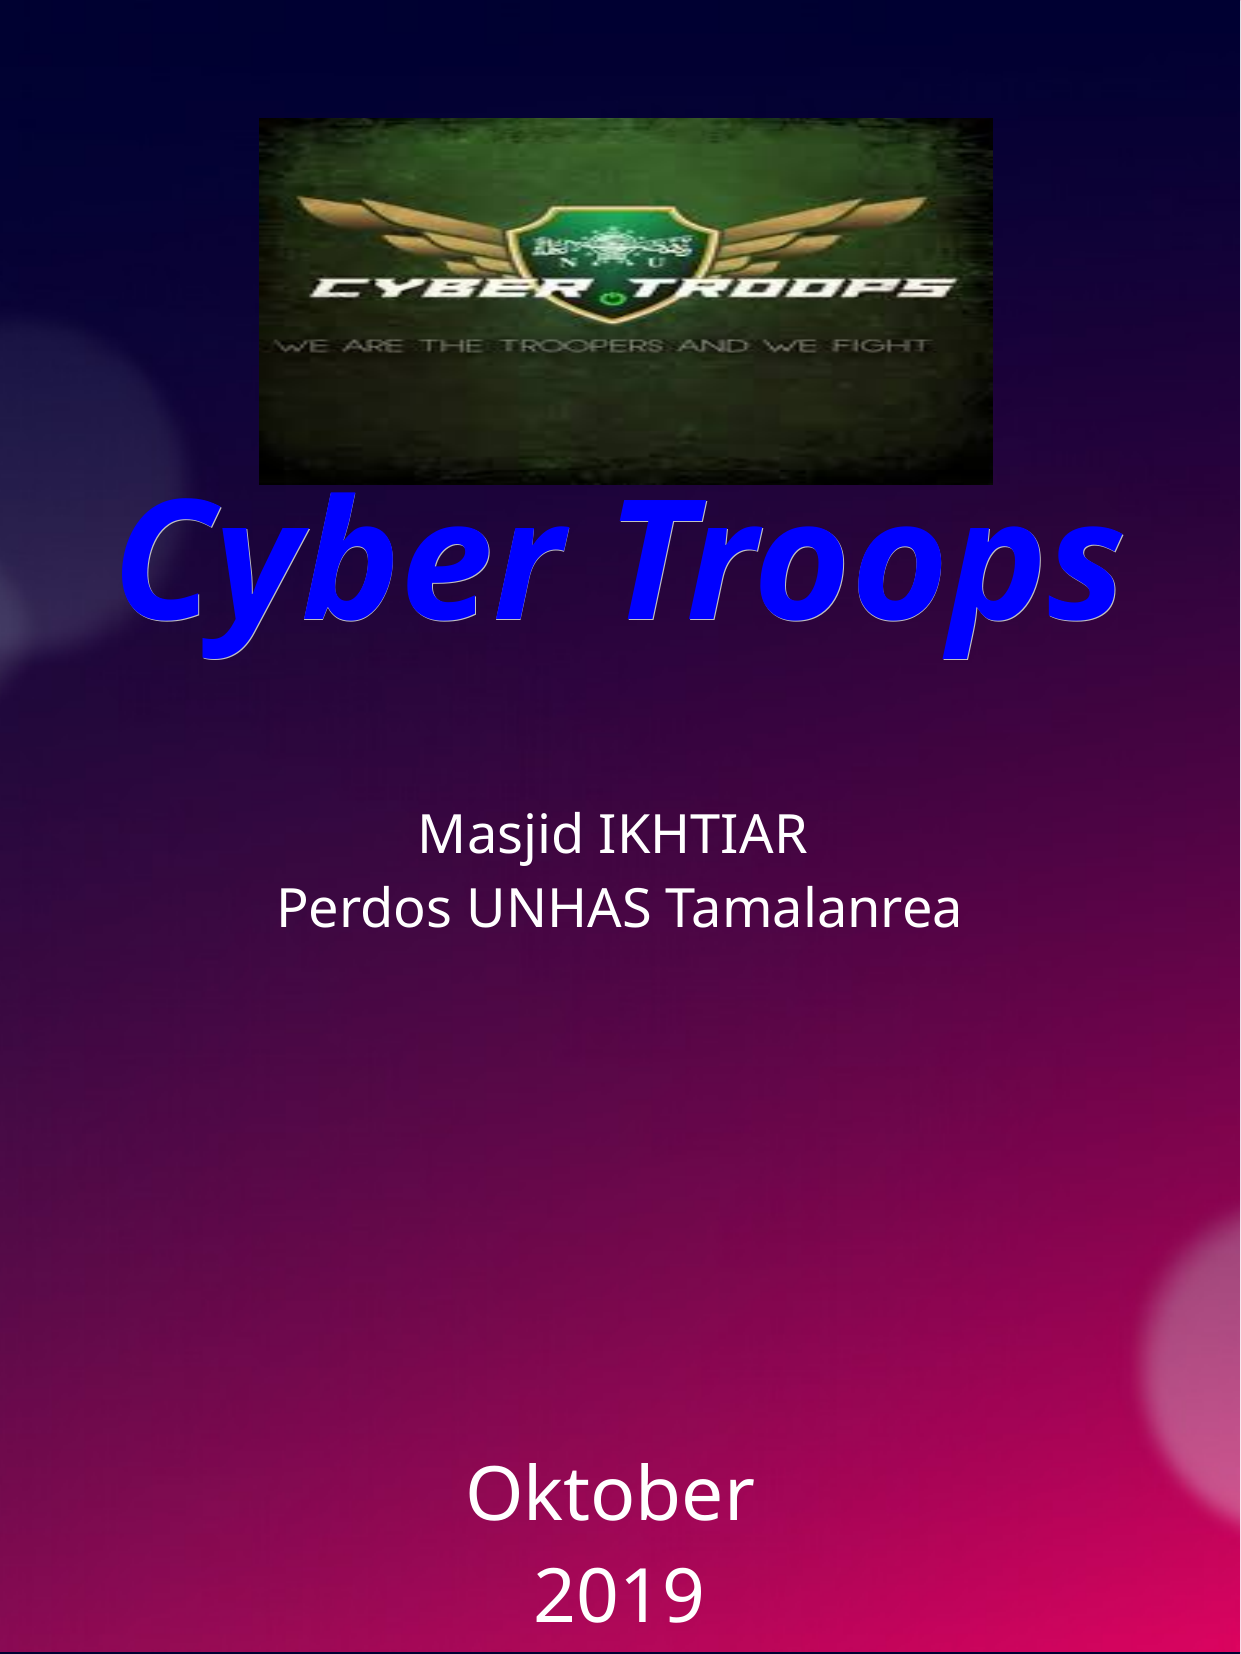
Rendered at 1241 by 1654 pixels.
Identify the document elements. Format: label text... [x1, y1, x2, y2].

subtitle Masjid IKHTIAR Perdos UNHAS Tamalanrea Oktober 2019 [62, 826, 1179, 1614]
title Cyber Troops [62, 416, 1179, 693]
picture [0, 0, 1241, 1654]
